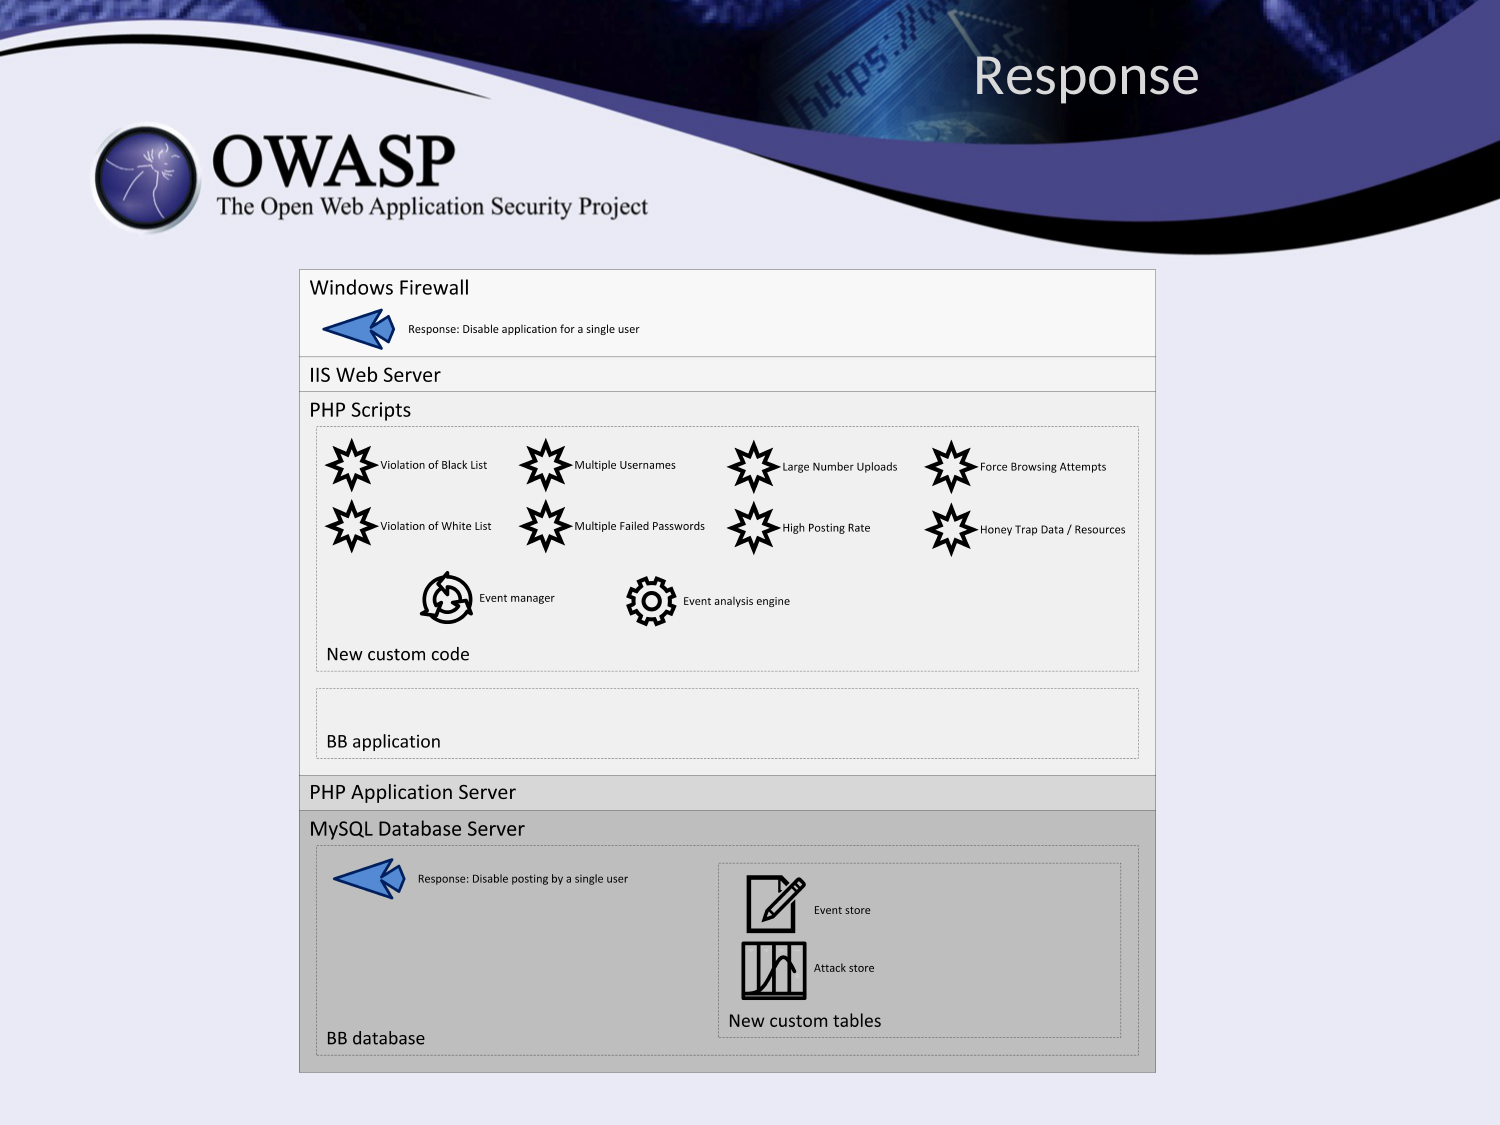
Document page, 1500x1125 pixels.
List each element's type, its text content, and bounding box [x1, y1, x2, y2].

picture [0, 0, 1500, 1125]
title Response [699, 0, 1476, 149]
